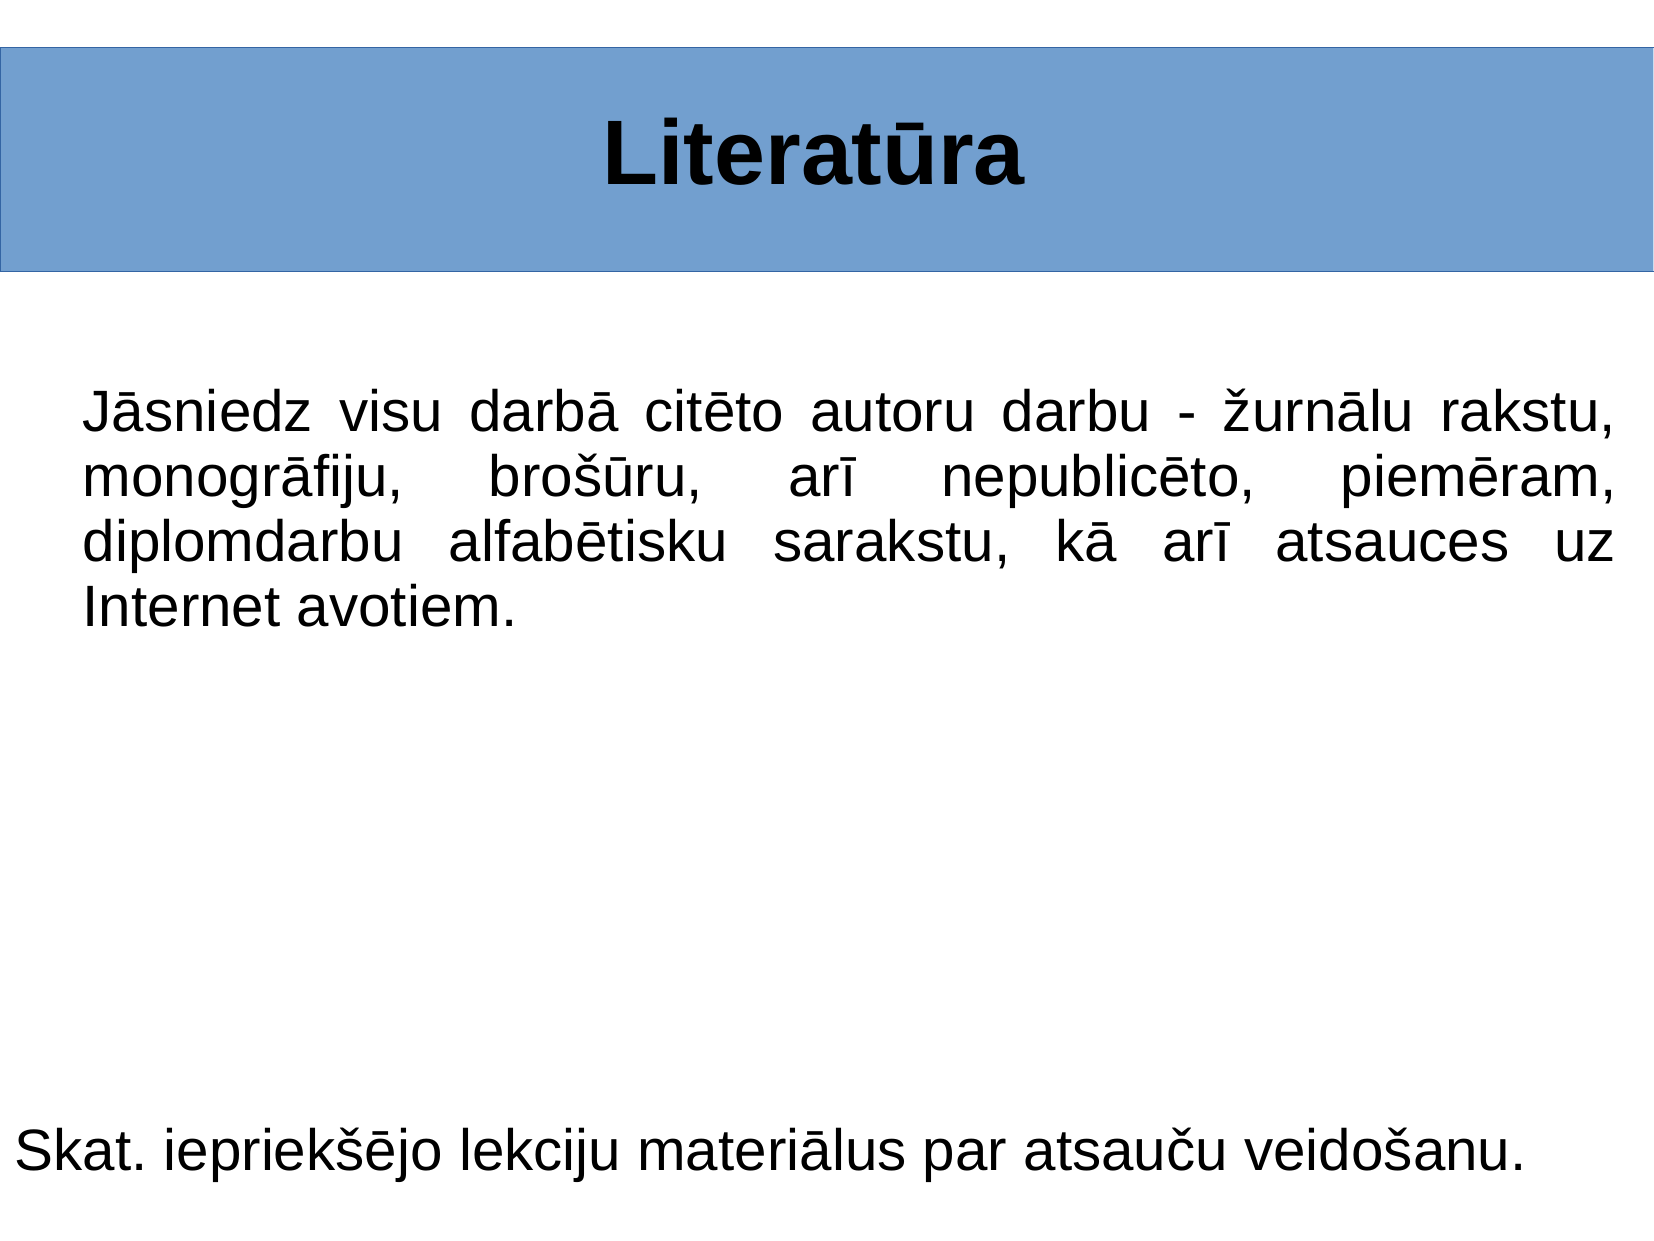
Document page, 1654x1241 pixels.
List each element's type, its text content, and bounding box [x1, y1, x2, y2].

list Jāsniedz visu darbā citēto autoru darbu - žurnālu rakstu, monogrāfiju, brošūru, arī nepublicēto, piemēram, diplomdarbu alfabētisku sarakstu, kā arī atsauces uz Internet avotiem. [82, 378, 1619, 1099]
title Literatūra [82, 49, 1571, 257]
text_box Skat. iepriekšējo lekciju materiālus par atsauču veidošanu. [0, 1110, 1544, 1191]
text_box [0, 47, 1654, 272]
